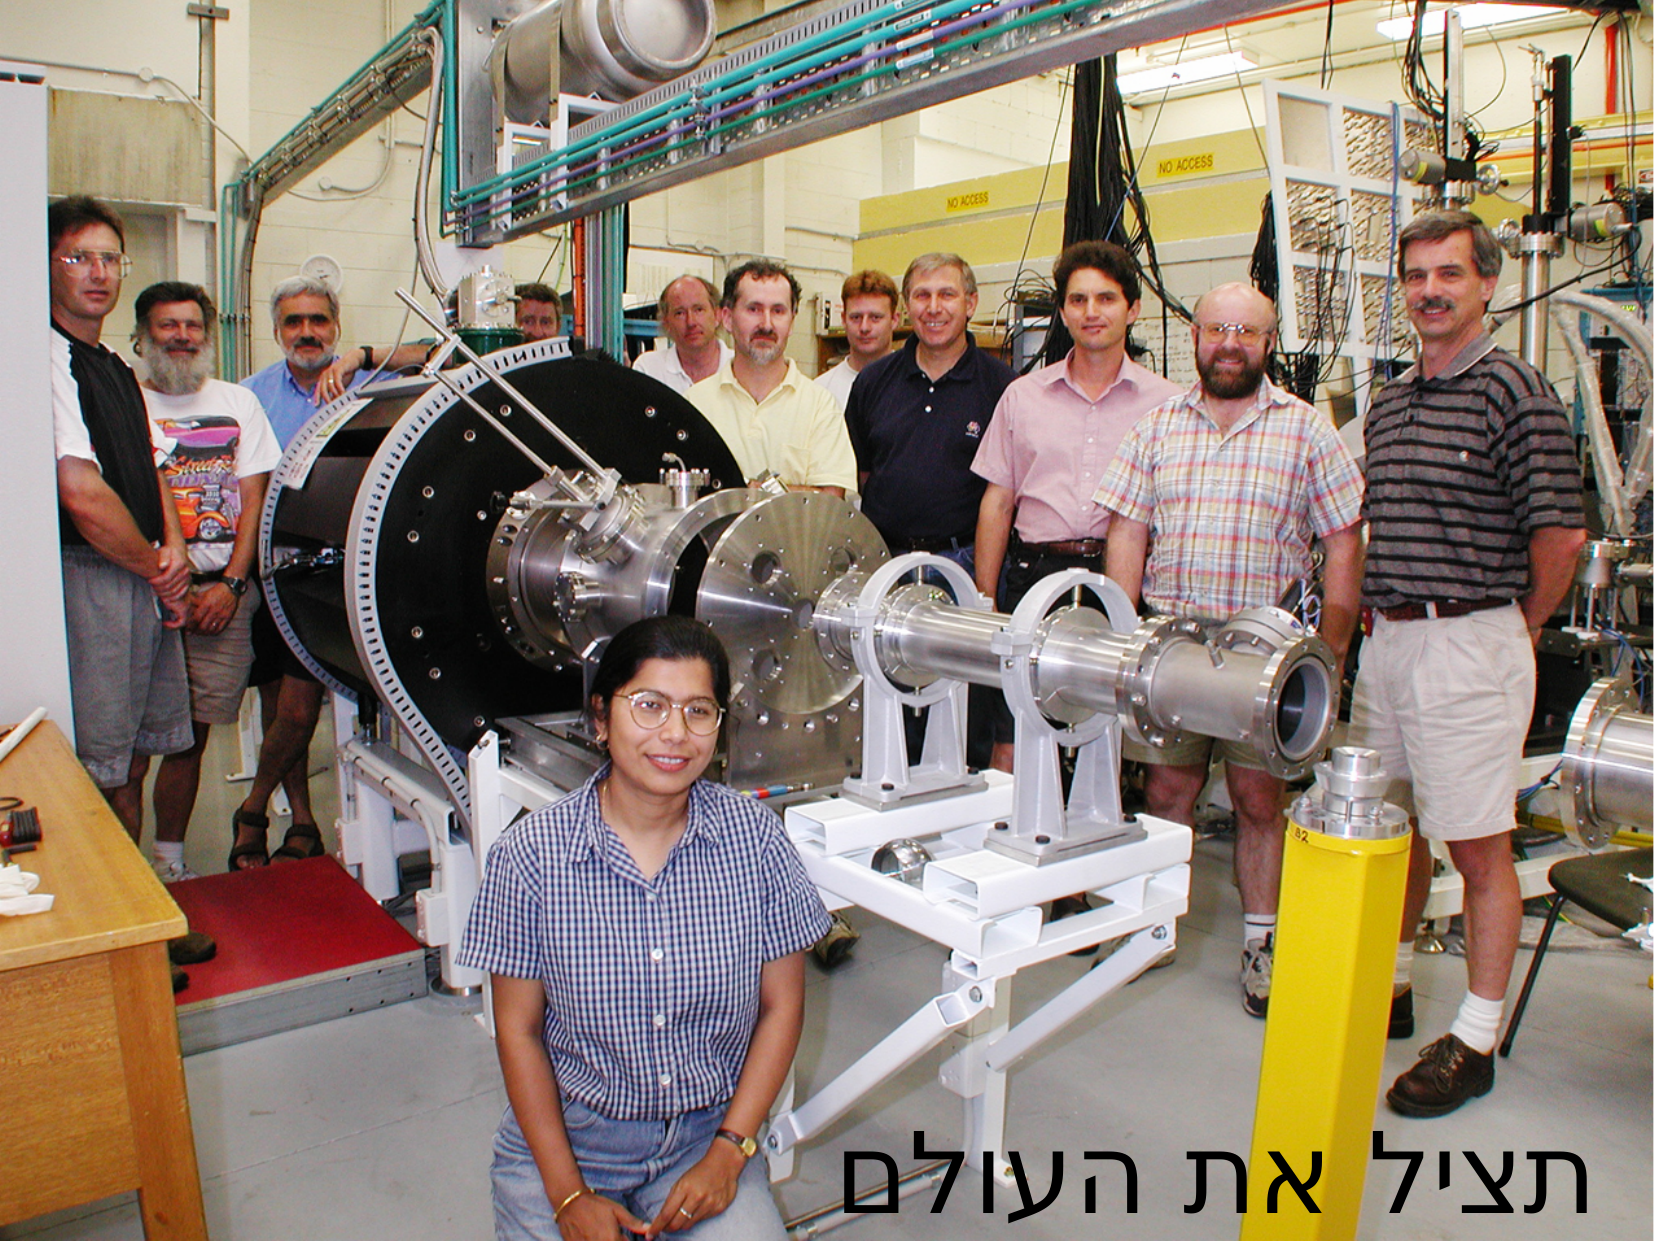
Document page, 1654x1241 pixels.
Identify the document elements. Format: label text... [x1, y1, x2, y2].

text_box תציל את העולם [885, 1101, 1614, 1241]
picture [0, 0, 1654, 1241]
picture [854, 1159, 885, 1205]
